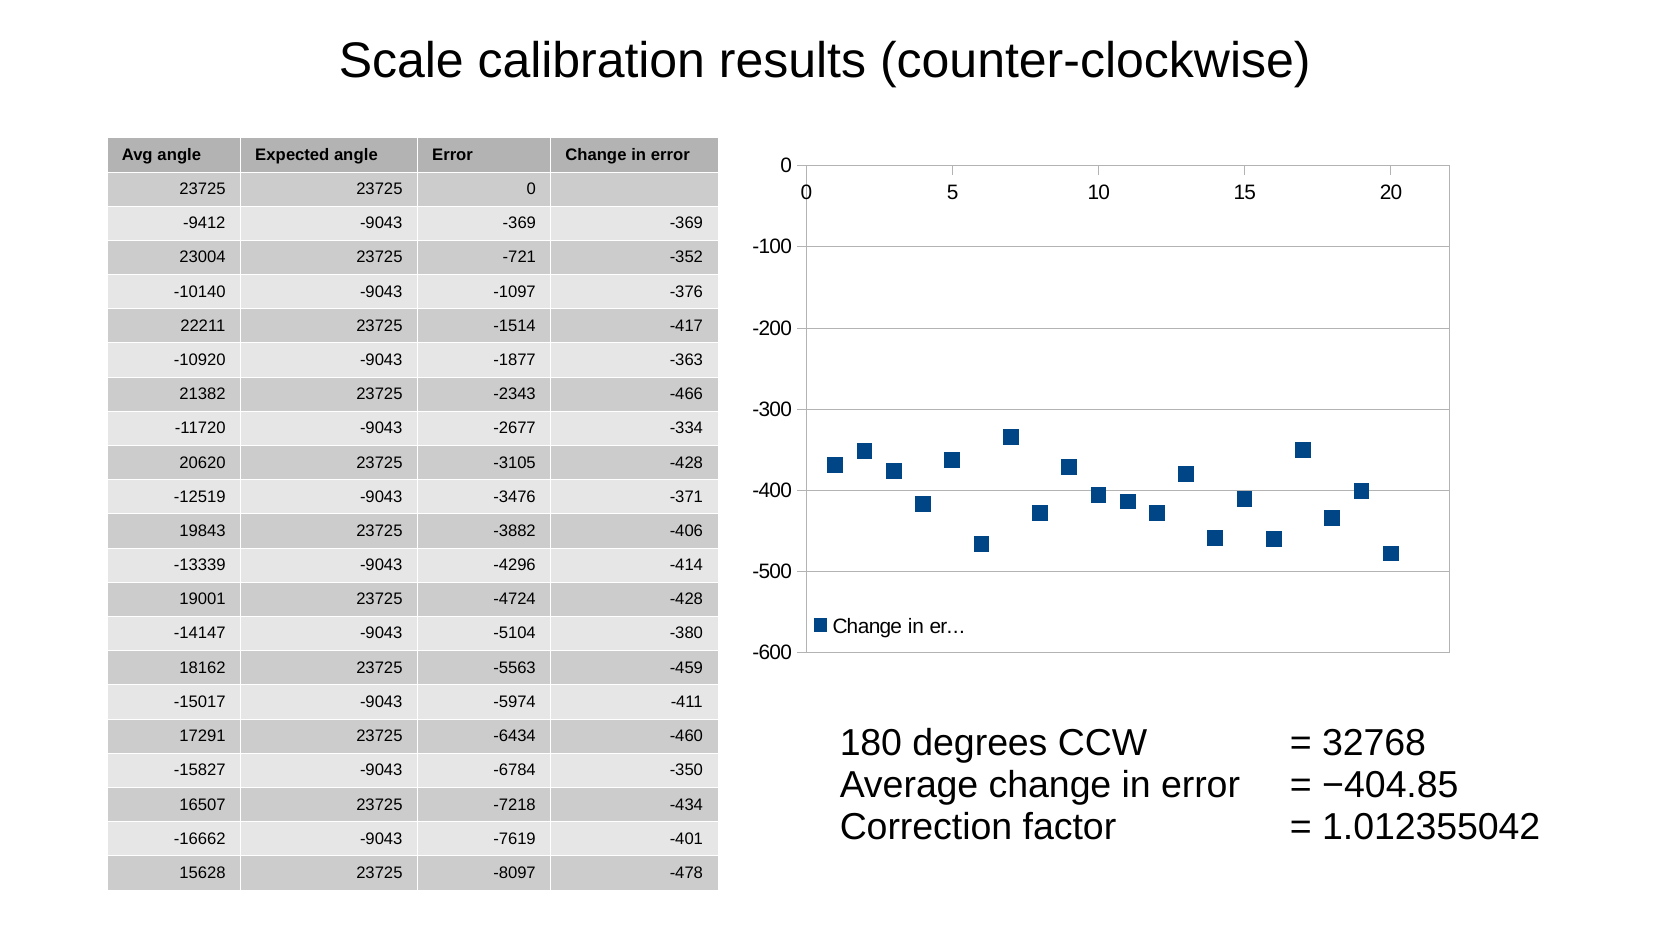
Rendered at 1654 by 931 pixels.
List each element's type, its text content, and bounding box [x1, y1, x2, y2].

table_cell 23004 [108, 241, 240, 274]
table_cell -9043 [241, 549, 417, 582]
table_cell 23725 [241, 651, 417, 684]
table_cell 22211 [108, 309, 240, 342]
table_cell 23725 [241, 720, 417, 753]
table_cell -369 [418, 207, 550, 240]
table_cell -371 [551, 480, 718, 513]
table_cell -1877 [418, 343, 550, 377]
table_cell -15827 [108, 754, 240, 787]
table_cell -1097 [418, 275, 550, 308]
table_cell -2343 [418, 378, 550, 411]
table_cell 23725 [241, 446, 417, 479]
table_cell -9043 [241, 207, 417, 240]
table_cell -428 [551, 583, 718, 616]
table_cell 23725 [241, 583, 417, 616]
table_header Change in error [551, 138, 718, 172]
table_cell -15017 [108, 685, 240, 719]
table_cell -9043 [241, 480, 417, 513]
table_cell -4296 [418, 549, 550, 582]
table_cell 15628 [108, 856, 240, 890]
table_cell -721 [418, 241, 550, 274]
table_cell -428 [551, 446, 718, 479]
table_cell 21382 [108, 378, 240, 411]
table_cell -9043 [241, 412, 417, 445]
table_cell 19001 [108, 583, 240, 616]
table_cell 23725 [241, 173, 417, 206]
table_cell -10920 [108, 343, 240, 377]
table_cell -7619 [418, 822, 550, 855]
table_header Avg angle [108, 138, 240, 172]
table_cell -12519 [108, 480, 240, 513]
table_cell -3882 [418, 514, 550, 548]
table_cell -14147 [108, 617, 240, 650]
table_cell -9043 [241, 754, 417, 787]
table_cell -9043 [241, 343, 417, 377]
table_cell -363 [551, 343, 718, 377]
table_cell 23725 [241, 309, 417, 342]
table_cell 20620 [108, 446, 240, 479]
table_cell -466 [551, 378, 718, 411]
table_cell -434 [551, 788, 718, 821]
table_cell 18162 [108, 651, 240, 684]
table_cell 19843 [108, 514, 240, 548]
table_cell -350 [551, 754, 718, 787]
table_cell [551, 173, 718, 206]
table_cell 23725 [241, 378, 417, 411]
table_cell -376 [551, 275, 718, 308]
table_cell -478 [551, 856, 718, 890]
table_cell -1514 [418, 309, 550, 342]
table_cell -3105 [418, 446, 550, 479]
table_cell -411 [551, 685, 718, 719]
table_cell -13339 [108, 549, 240, 582]
table_cell -8097 [418, 856, 550, 890]
table_cell -3476 [418, 480, 550, 513]
table_cell -406 [551, 514, 718, 548]
table_cell -401 [551, 822, 718, 855]
table_cell -5104 [418, 617, 550, 650]
table_cell -9043 [241, 822, 417, 855]
table_cell -334 [551, 412, 718, 445]
table_cell -414 [551, 549, 718, 582]
table_cell -5563 [418, 651, 550, 684]
table_cell -352 [551, 241, 718, 274]
title Scale calibration results (counter-clockwise) [45, 4, 1606, 116]
table_cell -16662 [108, 822, 240, 855]
table_cell -459 [551, 651, 718, 684]
table_header Expected angle [241, 138, 417, 172]
text_box 180 degrees CCW = 32768 Average change in error = −404.85 Correction factor = 1.012355042 [825, 714, 1556, 856]
table_cell -460 [551, 720, 718, 753]
table_cell 23725 [241, 788, 417, 821]
table_cell 23725 [241, 856, 417, 890]
table_cell -417 [551, 309, 718, 342]
table_cell -9043 [241, 275, 417, 308]
chart [735, 143, 1602, 676]
table_cell -10140 [108, 275, 240, 308]
table_cell 23725 [241, 241, 417, 274]
table_cell -9043 [241, 685, 417, 719]
table_cell 23725 [241, 514, 417, 548]
table_cell -369 [551, 207, 718, 240]
table_cell -4724 [418, 583, 550, 616]
table_cell -5974 [418, 685, 550, 719]
table_cell 23725 [108, 173, 240, 206]
table_cell -9043 [241, 617, 417, 650]
table_cell 17291 [108, 720, 240, 753]
table_cell -7218 [418, 788, 550, 821]
table_cell -9412 [108, 207, 240, 240]
table_cell -11720 [108, 412, 240, 445]
table_cell -6784 [418, 754, 550, 787]
table_cell 0 [418, 173, 550, 206]
table_cell -380 [551, 617, 718, 650]
table_cell -2677 [418, 412, 550, 445]
table_cell 16507 [108, 788, 240, 821]
table_header Error [418, 138, 550, 172]
table_cell -6434 [418, 720, 550, 753]
